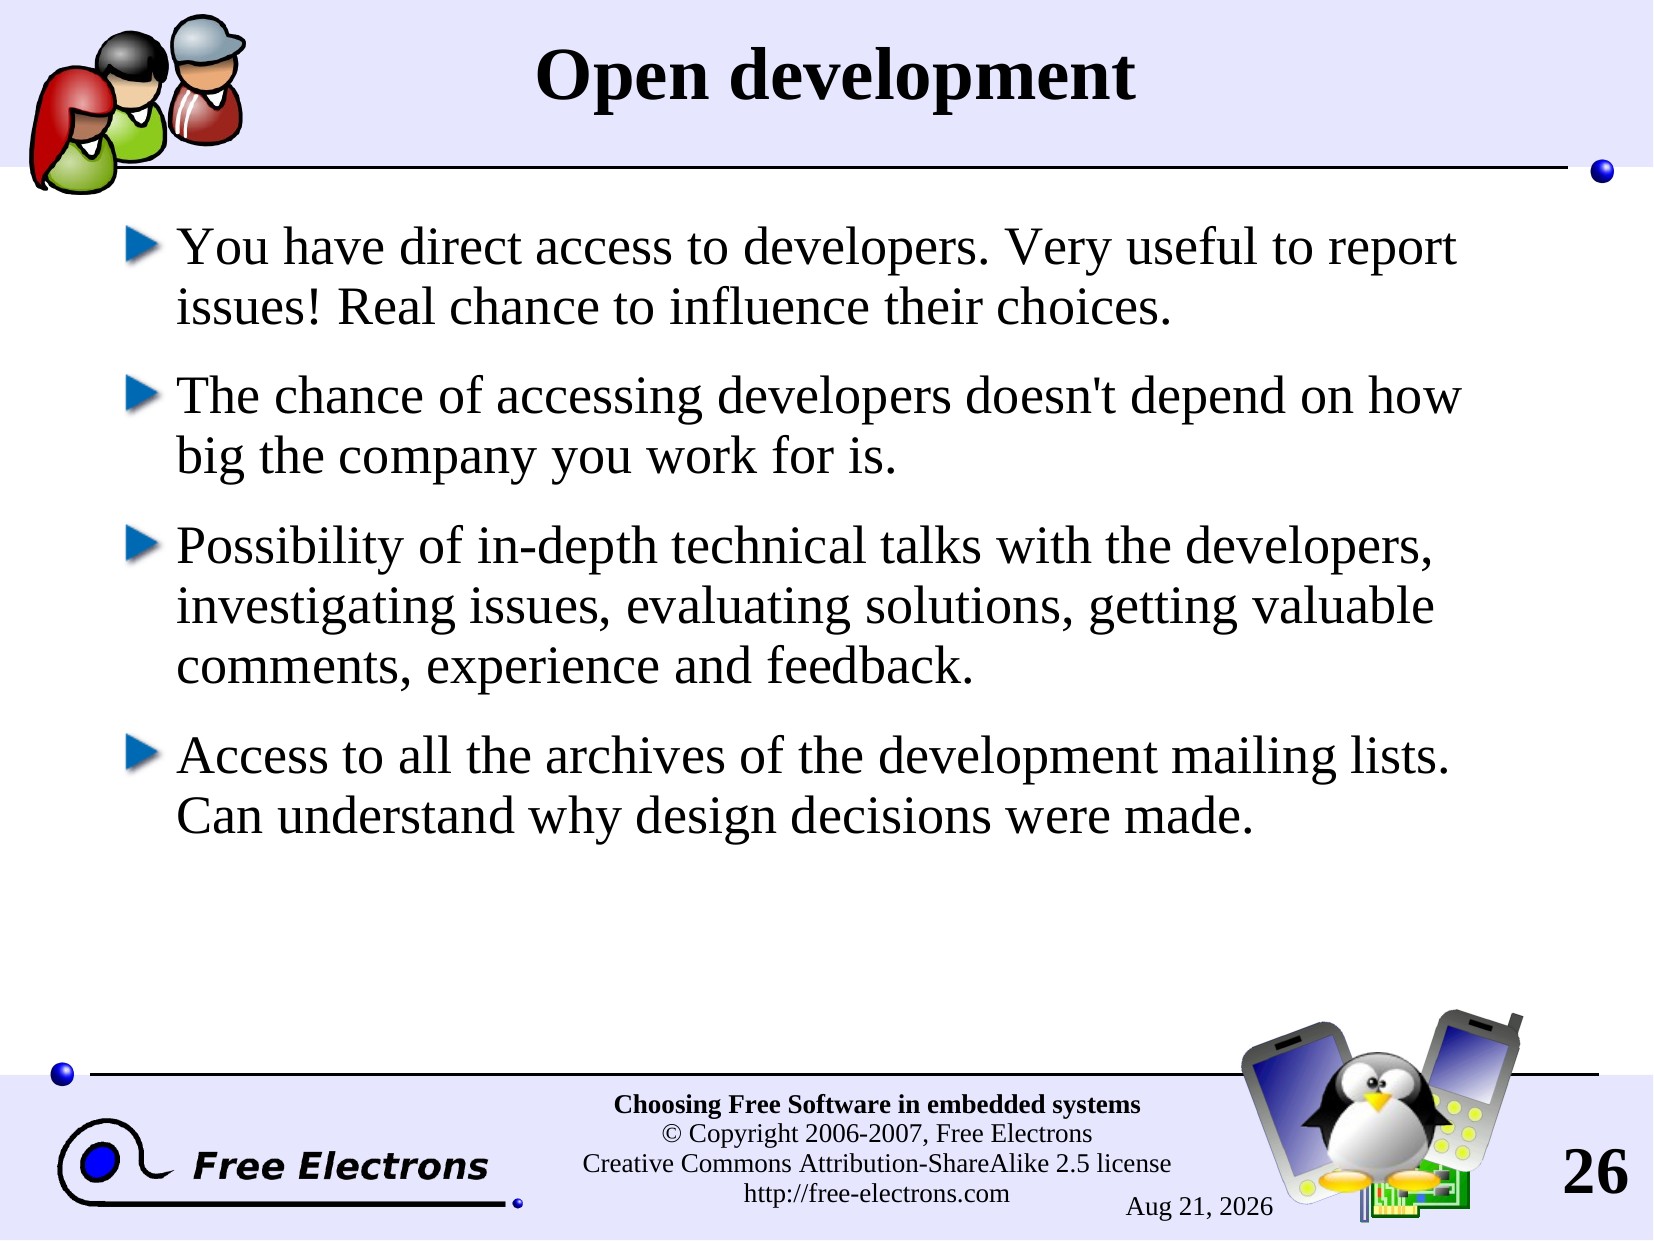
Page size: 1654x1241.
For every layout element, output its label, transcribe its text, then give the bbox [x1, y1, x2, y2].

picture [29, 14, 246, 195]
picture [50, 1107, 527, 1216]
list You have direct access to developers. Very useful to report issues! Real chance to influence their choices. The chance of accessing developers doesn't depend on how big the company you work for is. Possibility of in-depth technical talks with the developers, investigating issues, evaluating solutions, getting valuable comments, experience and feedback. Access to all the archives of the development mailing lists. Can understand why design decisions were made. [105, 216, 1518, 1066]
picture [1231, 1007, 1538, 1240]
title Open development [246, 25, 1604, 124]
